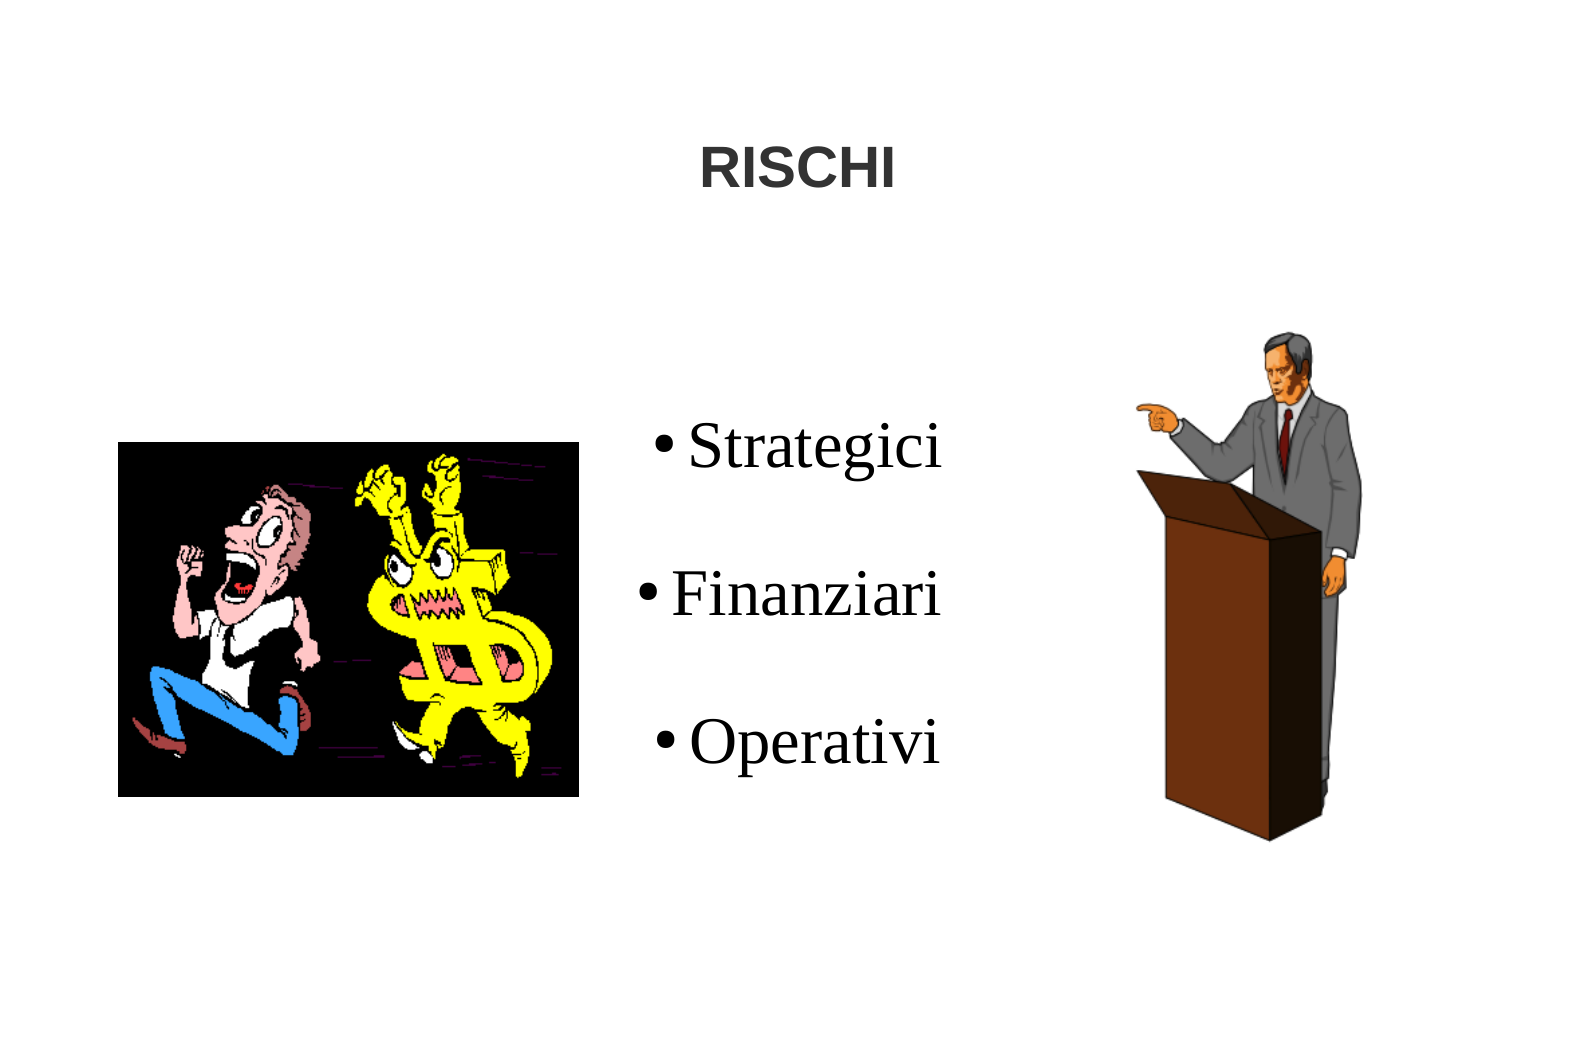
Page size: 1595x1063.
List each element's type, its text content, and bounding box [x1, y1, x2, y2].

subtitle Strategici Finanziari Operativi [117, 295, 1479, 966]
title RISCHI [117, 78, 1479, 256]
picture [1092, 324, 1422, 849]
picture [118, 442, 579, 797]
